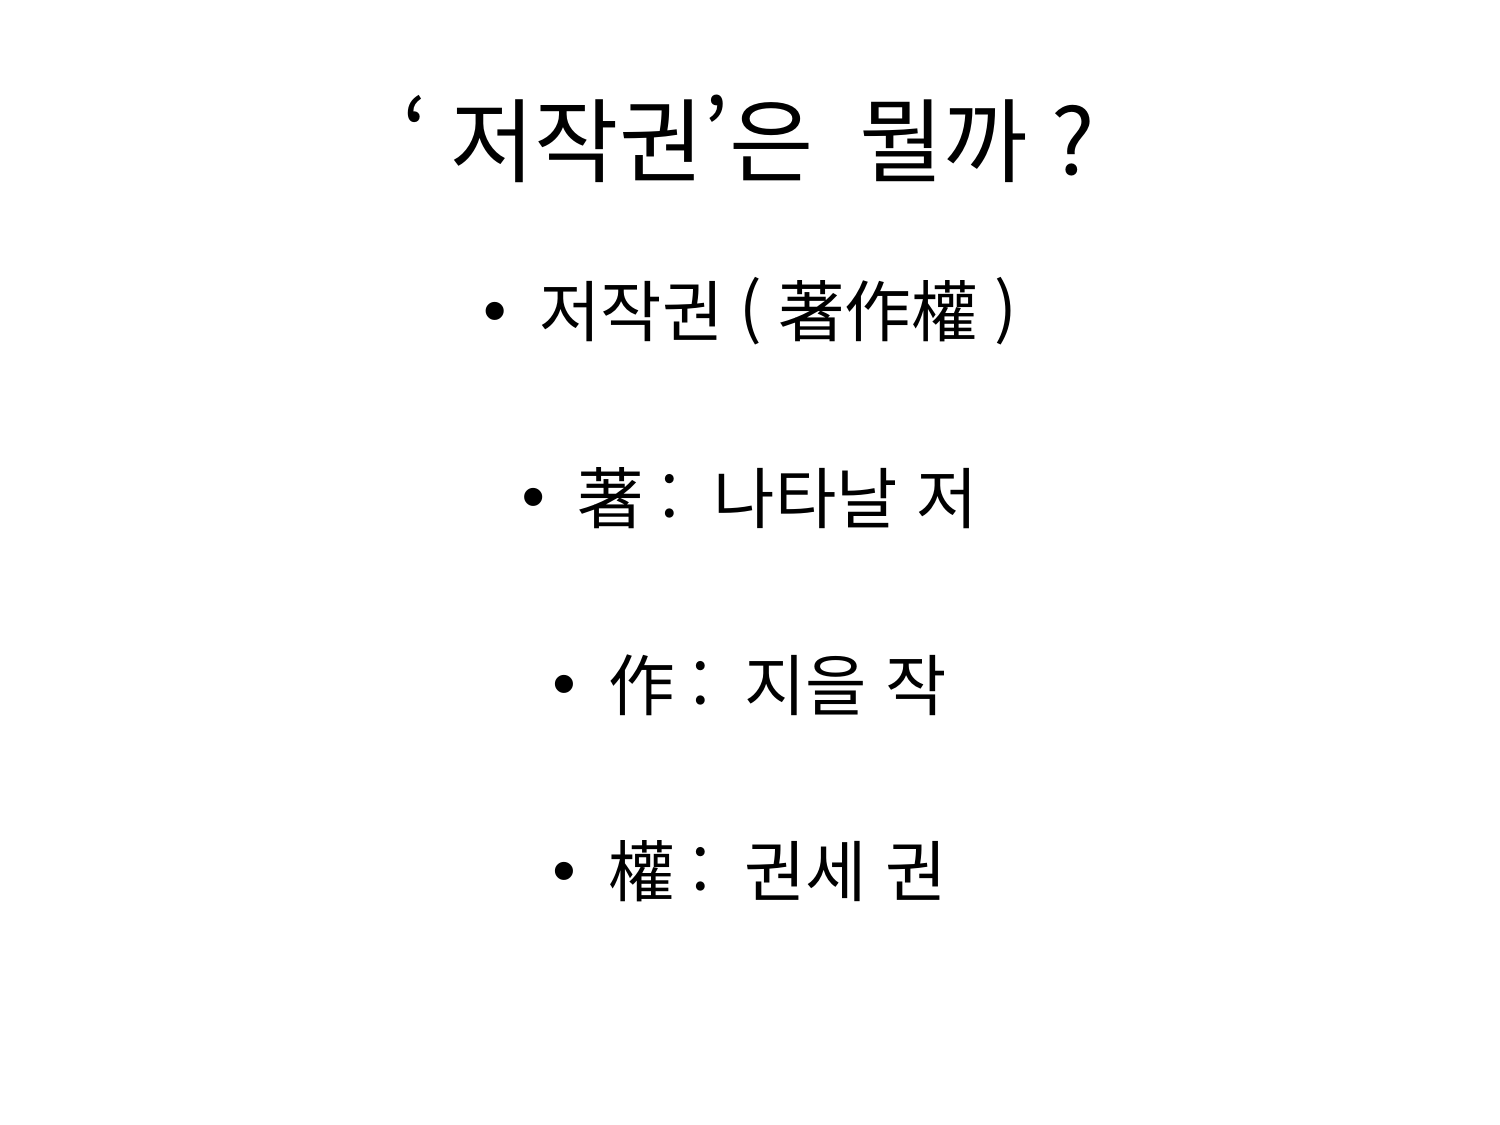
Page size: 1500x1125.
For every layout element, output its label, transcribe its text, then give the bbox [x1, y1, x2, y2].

title ‘저작권’은 뭘까? [75, 45, 1425, 233]
list 저작권(著作權) 著: 나타날 저 作: 지을 작 權: 권세 권 [75, 262, 1425, 1005]
